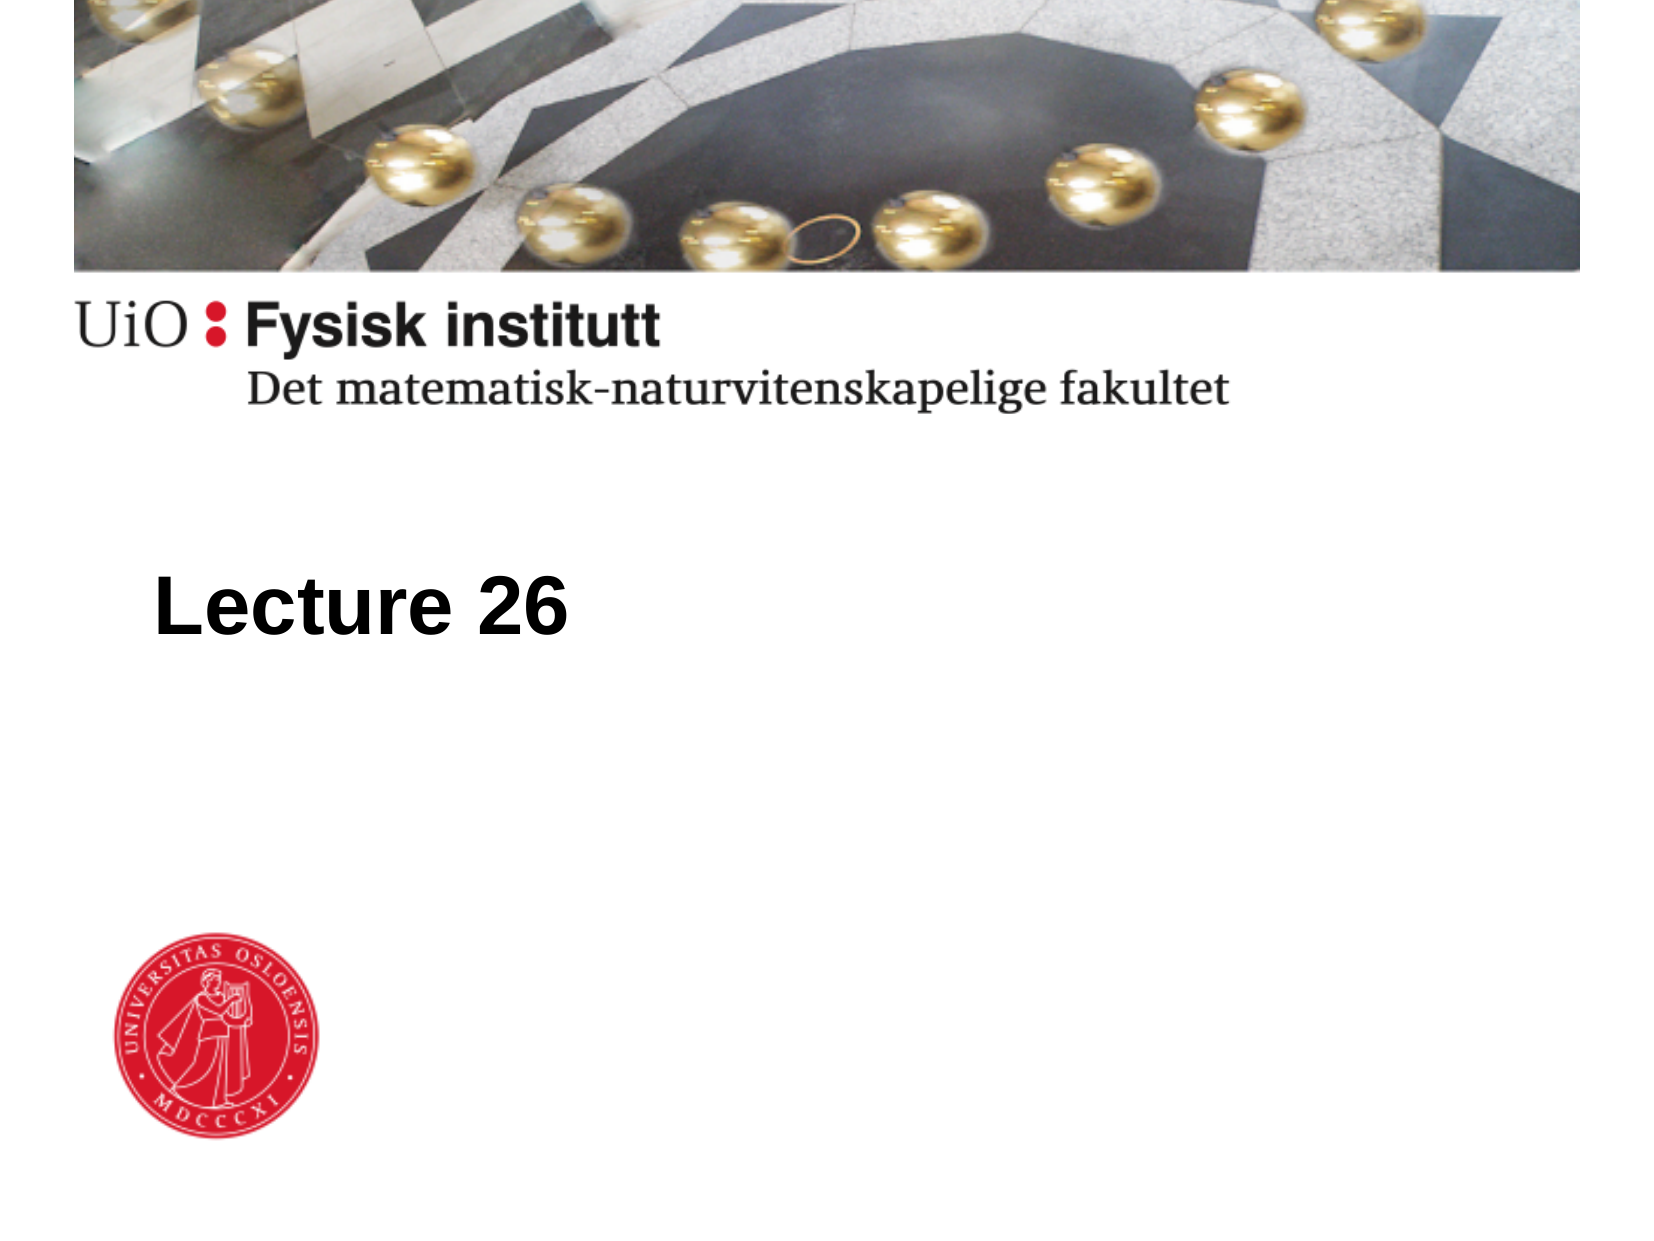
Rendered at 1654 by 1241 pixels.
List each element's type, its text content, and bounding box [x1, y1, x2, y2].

picture [74, 0, 1580, 280]
picture [72, 292, 1238, 420]
picture [109, 927, 326, 1147]
subtitle Lecture 26 [153, 512, 1418, 699]
